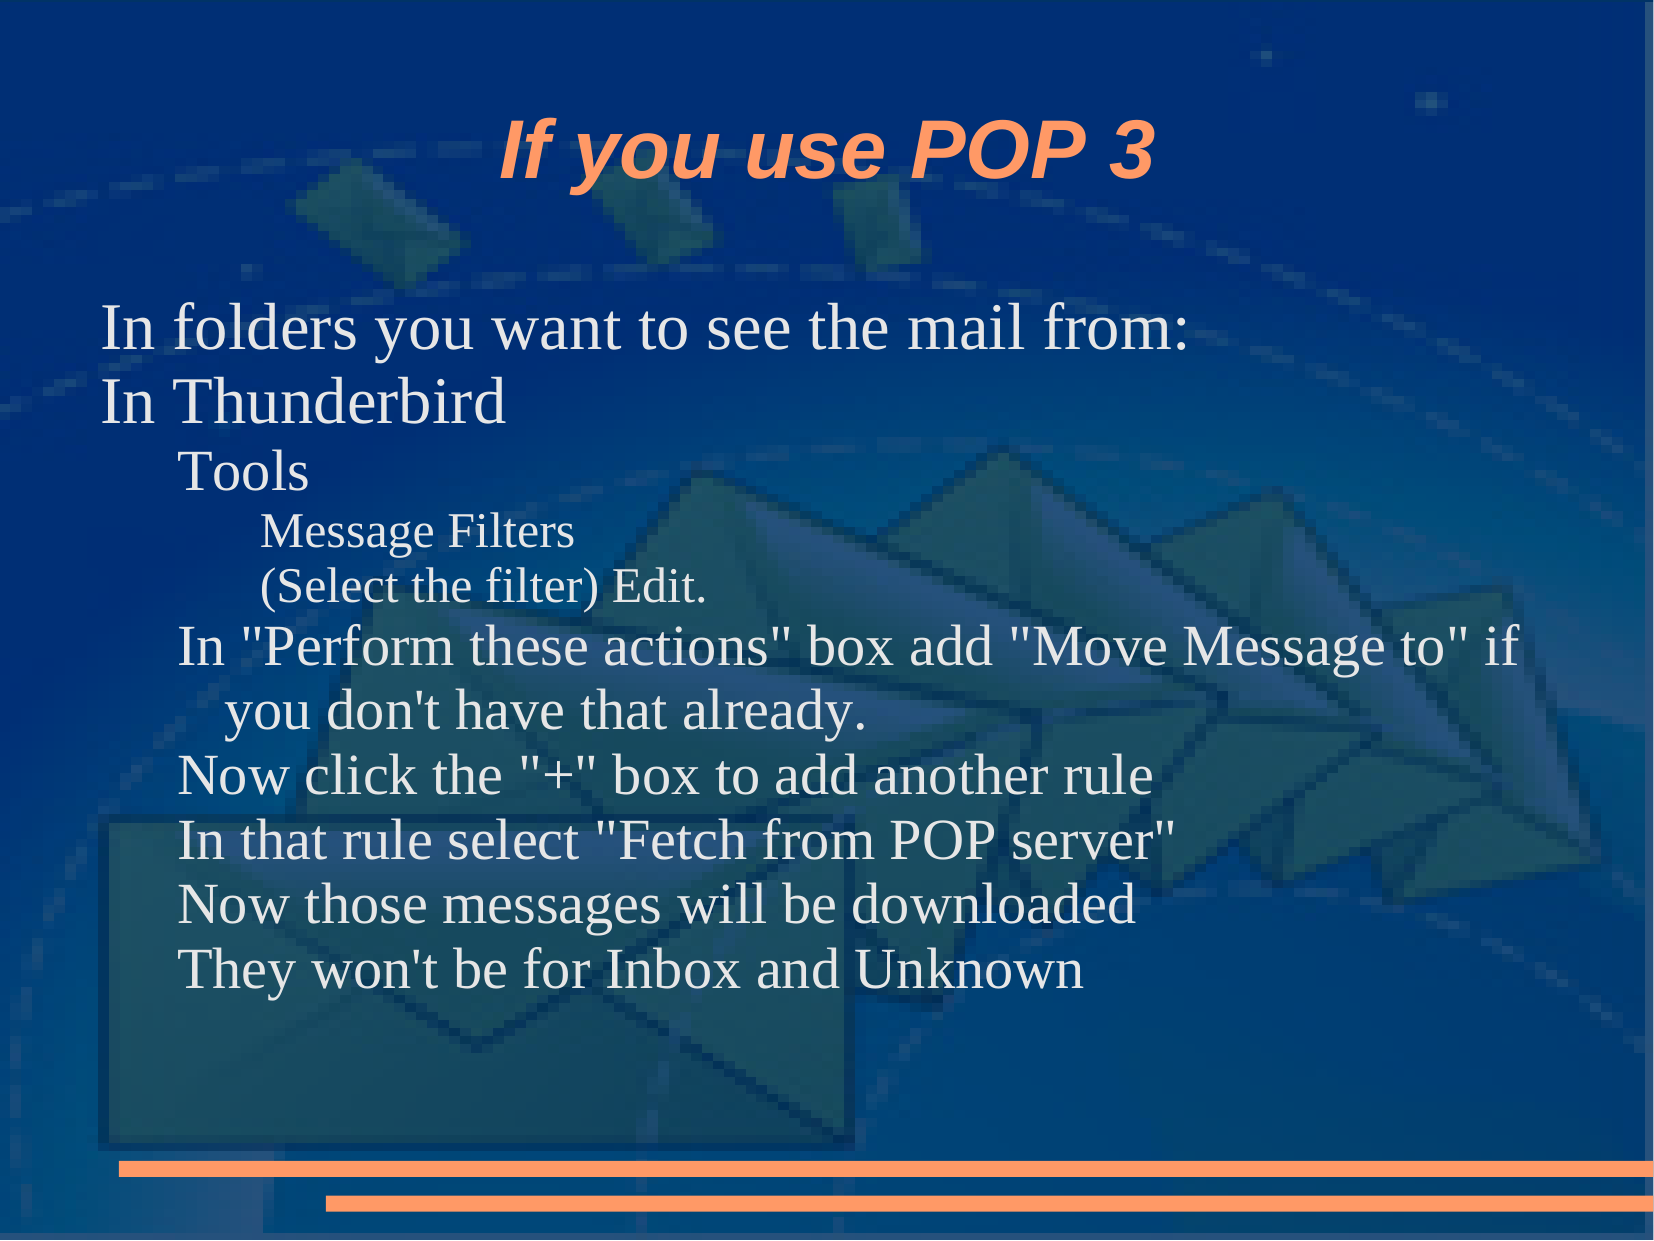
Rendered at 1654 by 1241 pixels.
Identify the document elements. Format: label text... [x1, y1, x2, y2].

title If you use POP 3 [121, 46, 1534, 254]
list In folders you want to see the mail from: In Thunderbird Tools Message Filters (Select the filter) Edit. In "Perform these actions" box add "Move Message to" if you don't have that already. Now click the "+" box to add another rule In that rule select "Fetch from POP server" Now those messages will be downloaded They won't be for Inbox and Unknown [82, 290, 1571, 1109]
